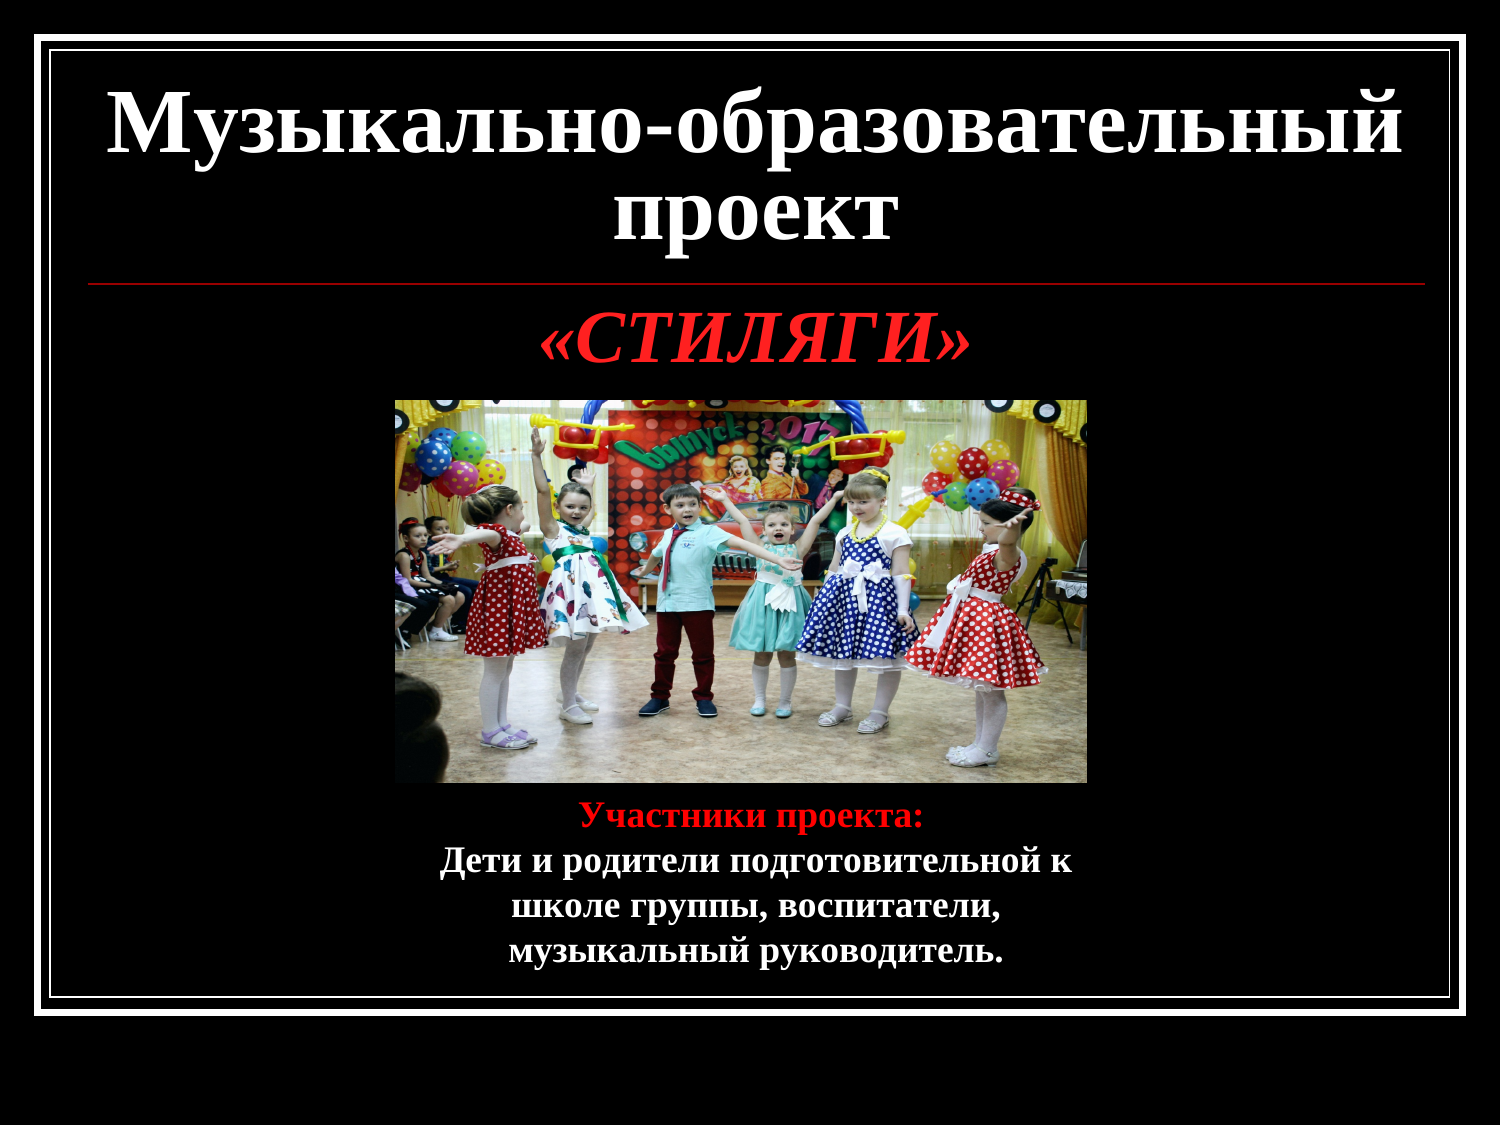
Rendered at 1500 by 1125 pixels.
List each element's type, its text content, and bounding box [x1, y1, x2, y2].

picture [395, 400, 1087, 782]
text_box Участники проекта: Дети и родители подготовительной к школе группы, воспитатели, музыкальный руководитель. [381, 782, 1132, 978]
list «СТИЛЯГИ» [521, 279, 992, 386]
title Музыкально-образовательный проект [87, 74, 1426, 266]
